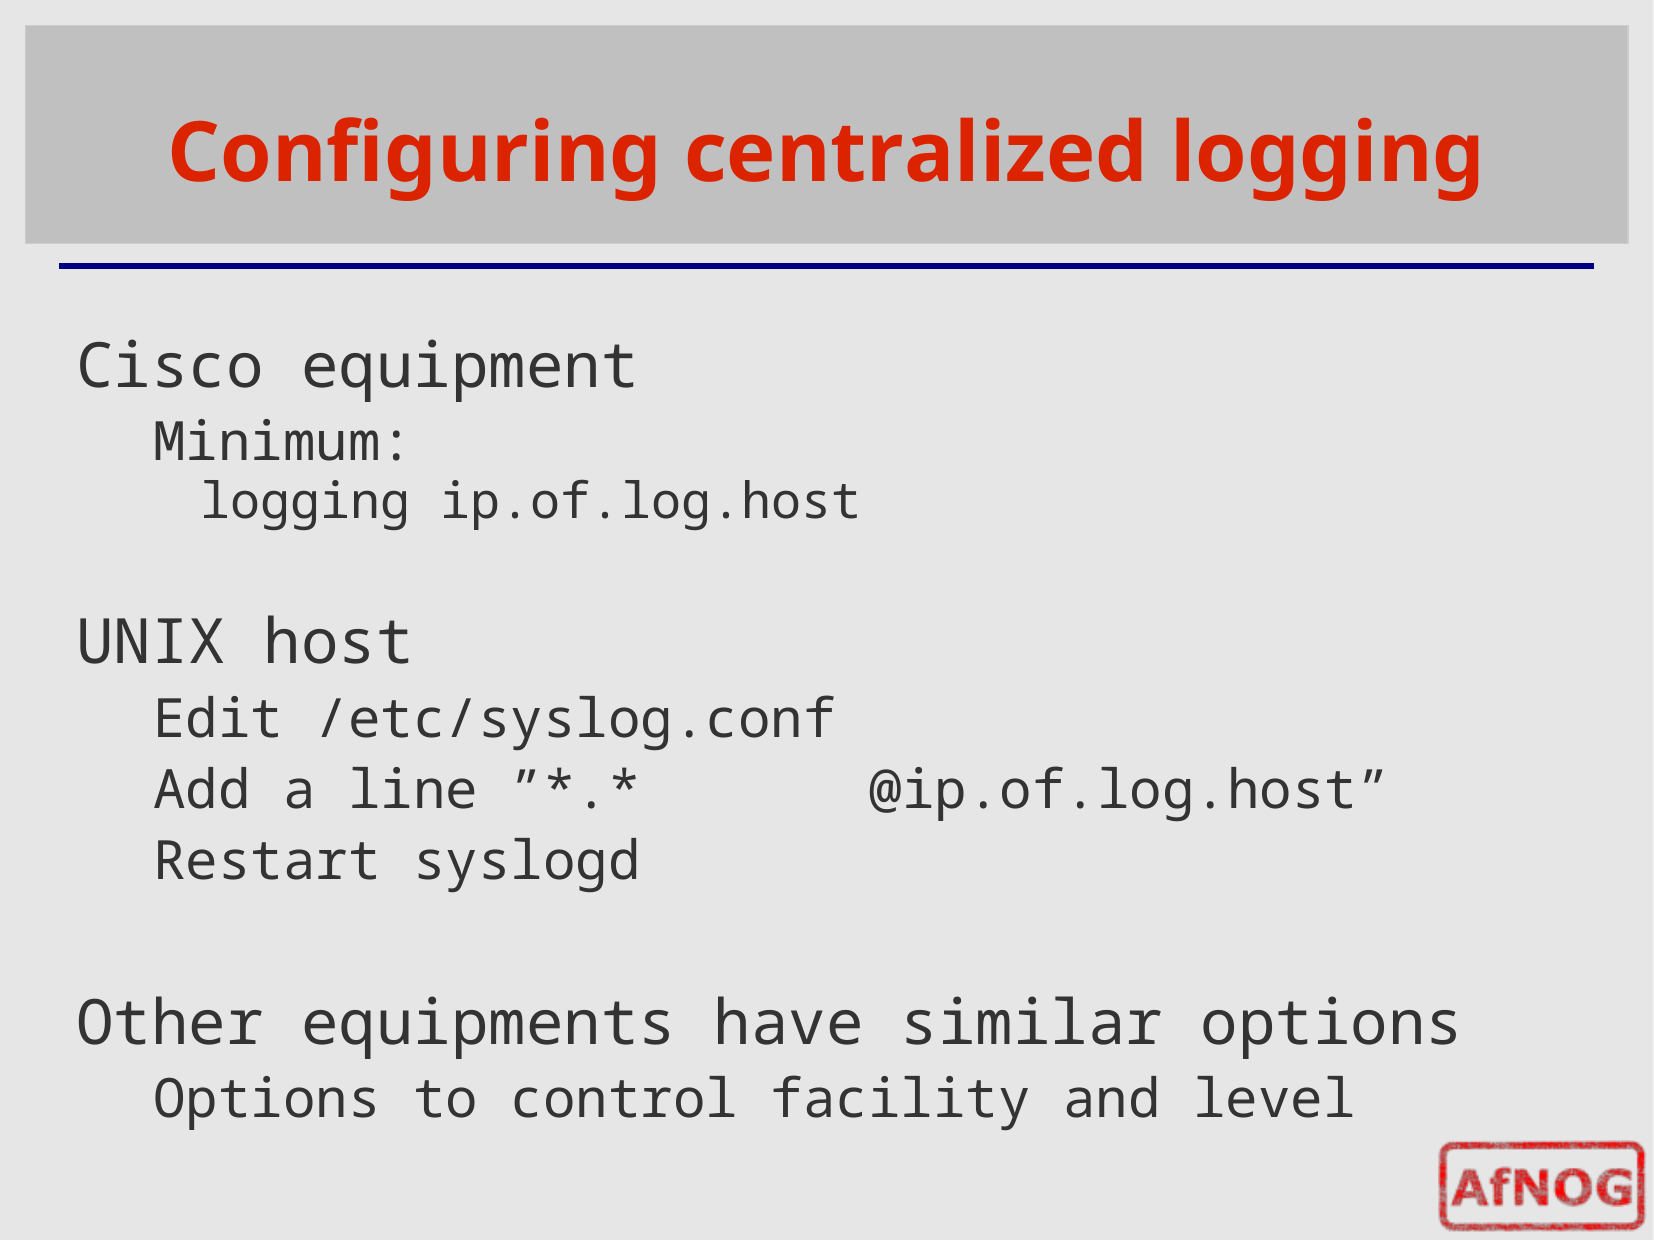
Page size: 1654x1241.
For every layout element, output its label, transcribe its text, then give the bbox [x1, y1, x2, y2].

list Cisco equipment Minimum: logging ip.of.log.host UNIX host Edit /etc/syslog.conf Add a line ”*.* @ip.of.log.host” Restart syslogd Other equipments have similar options Options to control facility and level [59, 322, 1594, 1117]
title Configuring centralized logging [121, 46, 1534, 253]
picture [1437, 1139, 1648, 1235]
